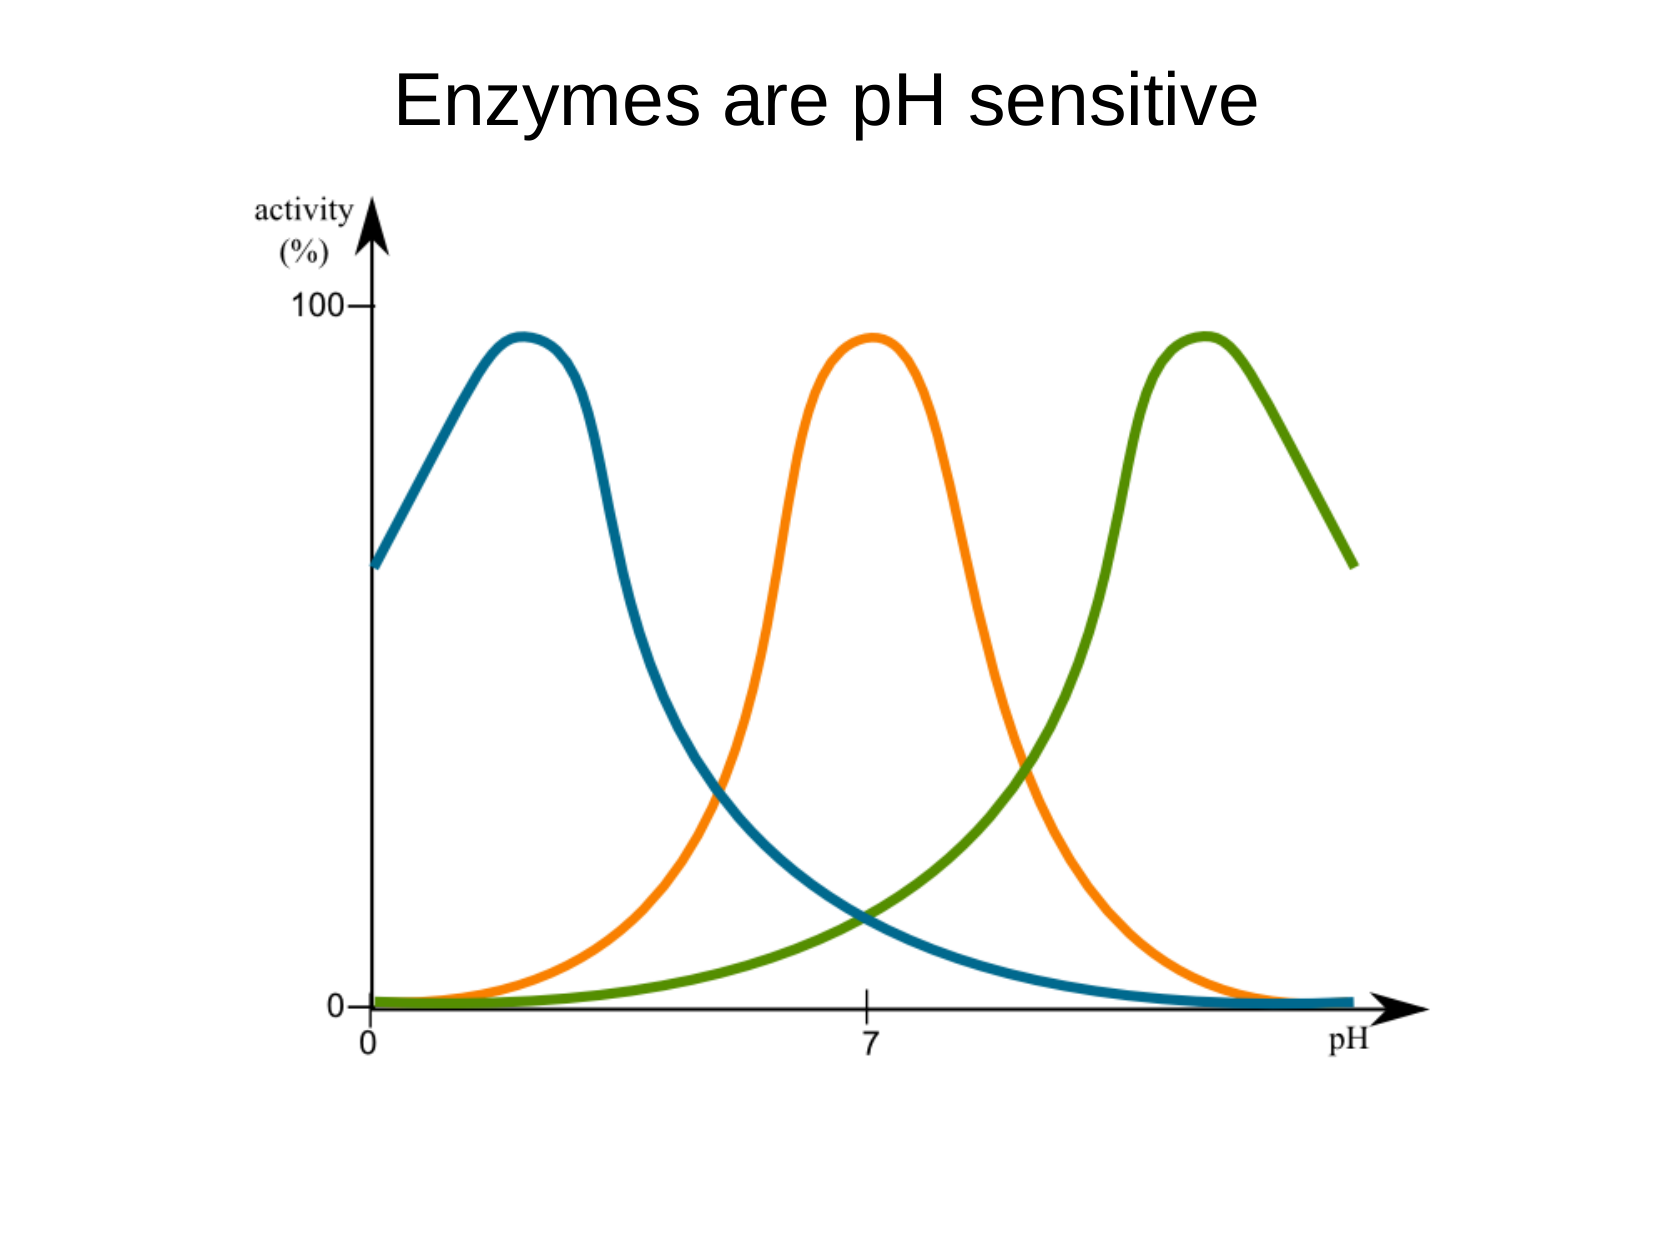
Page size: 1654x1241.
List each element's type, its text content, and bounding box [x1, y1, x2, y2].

title Enzymes are pH sensitive [82, 56, 1571, 143]
picture [227, 173, 1440, 1074]
